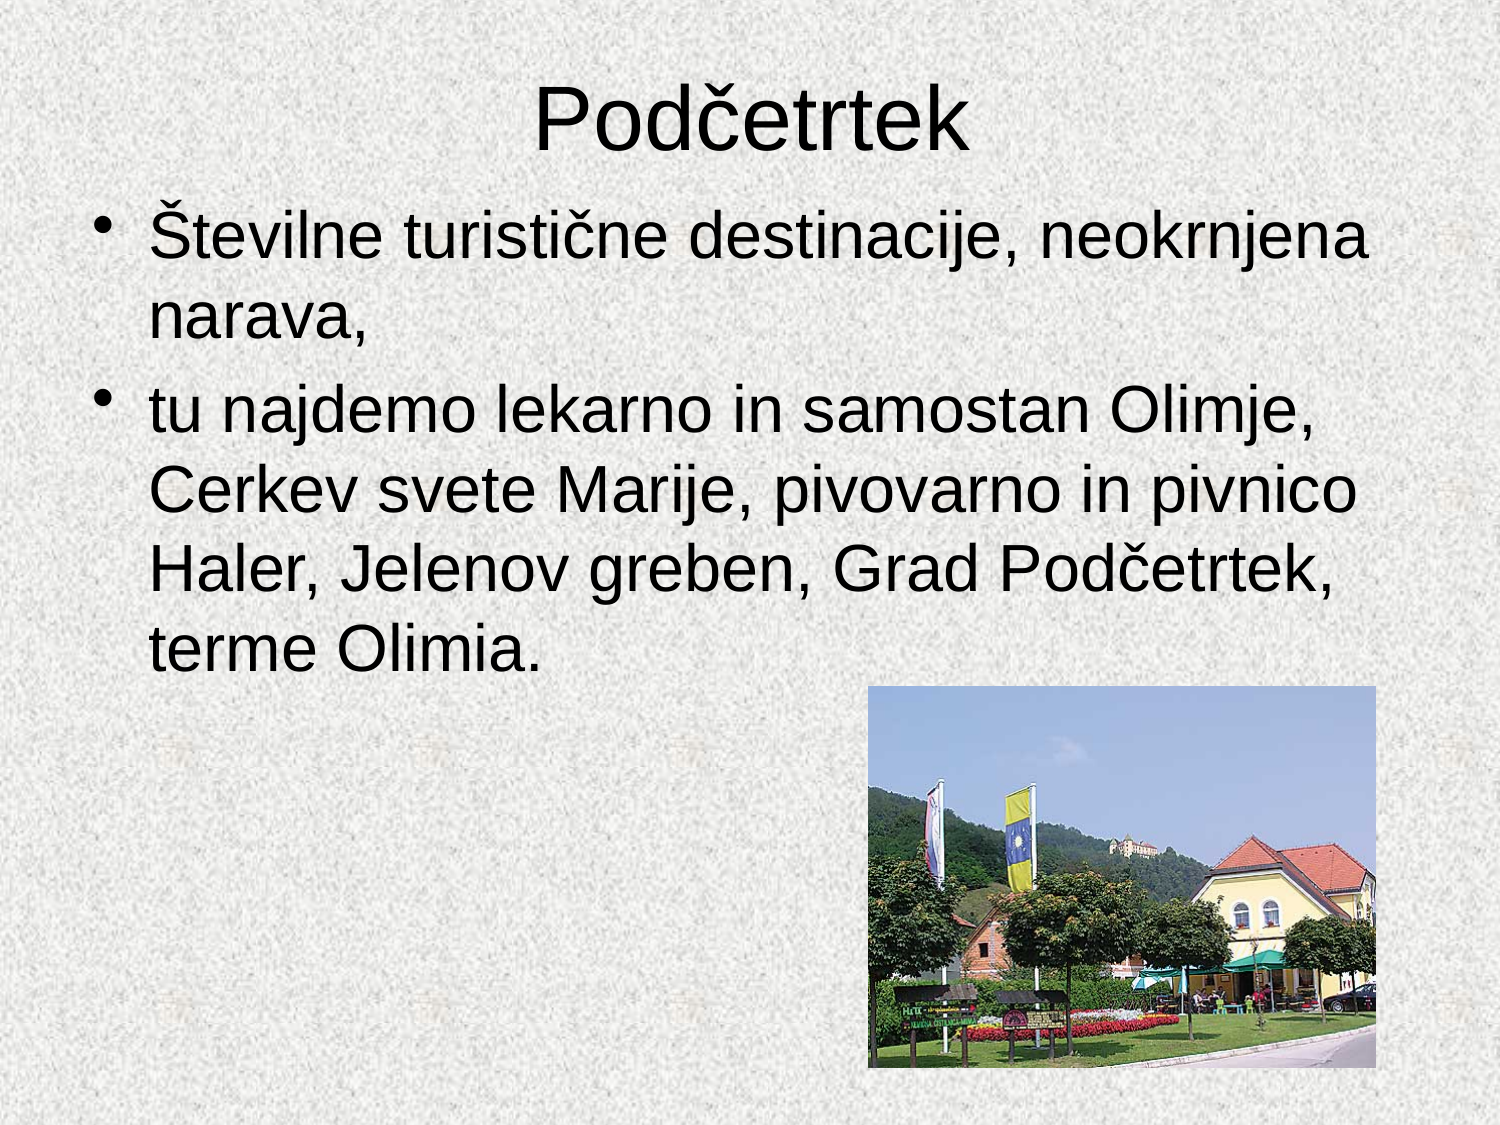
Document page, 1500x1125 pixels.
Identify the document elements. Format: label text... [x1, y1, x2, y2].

title Podčetrtek [76, 42, 1427, 184]
picture [0, 0, 1500, 1125]
list Številne turistične destinacije, neokrnjena narava, tu najdemo lekarno in samostan Olimje, Cerkev svete Marije, pivovarno in pivnico Haler, Jelenov greben, Grad Podčetrtek, terme Olimia. [76, 184, 1427, 923]
